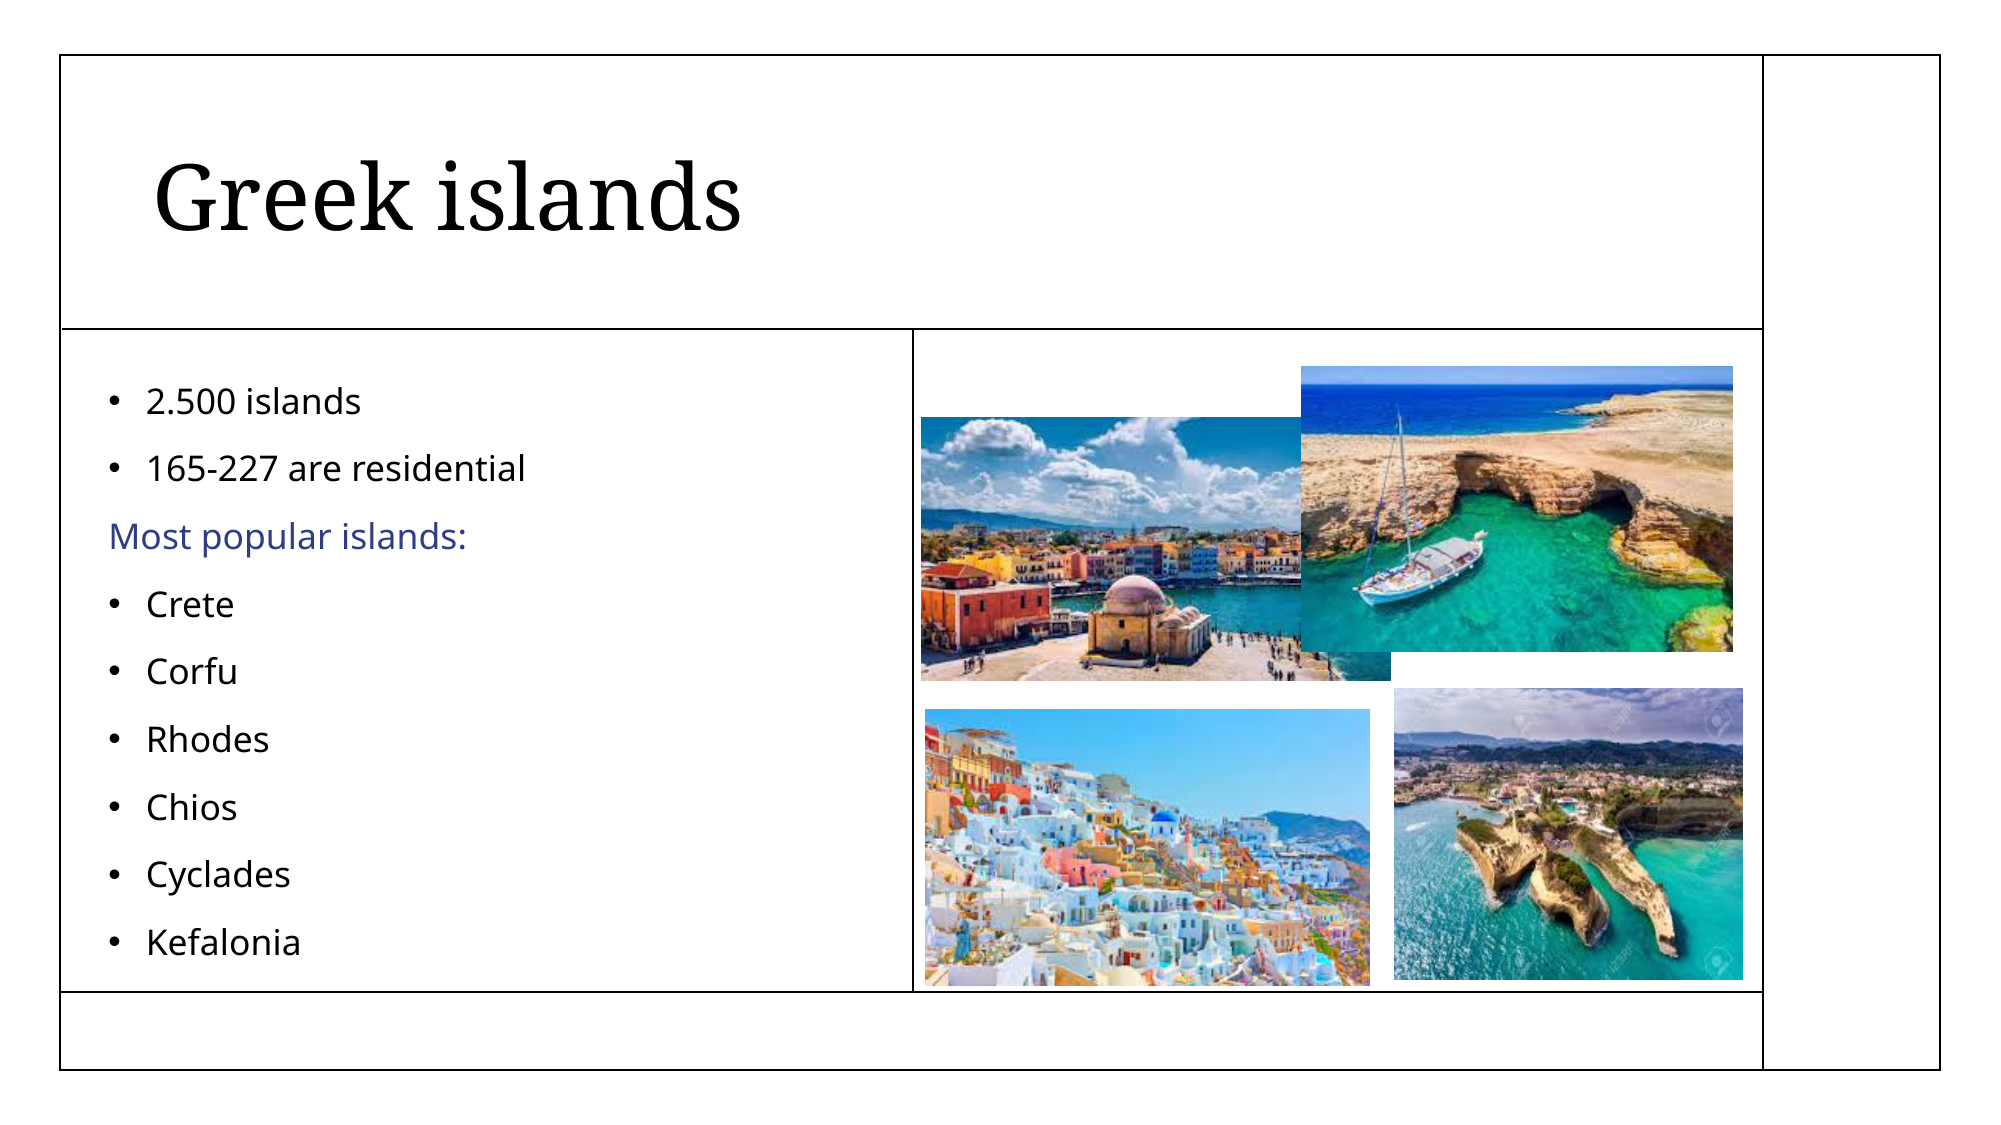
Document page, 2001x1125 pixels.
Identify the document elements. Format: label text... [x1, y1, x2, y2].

picture [921, 366, 1733, 681]
title Greek islands [138, 91, 1687, 309]
picture [925, 709, 1370, 986]
list 2.500 islands 165-227 are residential Most popular islands: Crete Corfu Rhodes Chios Cyclades Kefalonia [93, 366, 867, 973]
picture [1394, 688, 1743, 980]
